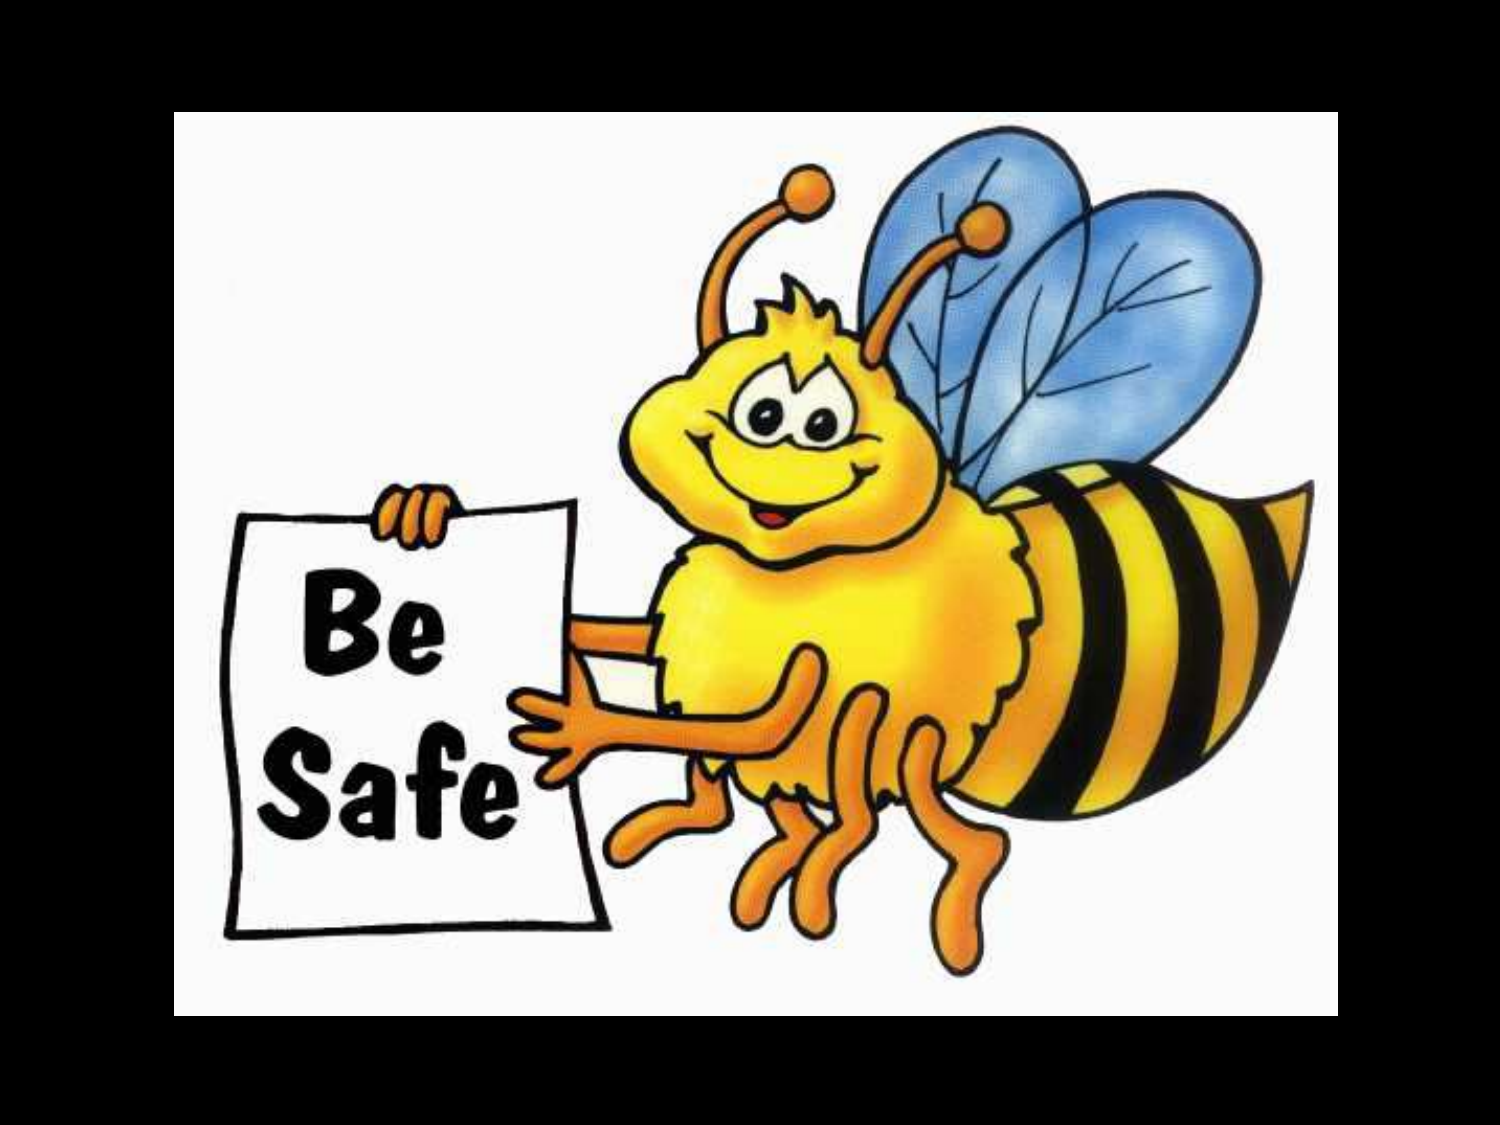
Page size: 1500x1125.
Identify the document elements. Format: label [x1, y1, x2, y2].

picture [174, 112, 1338, 1016]
